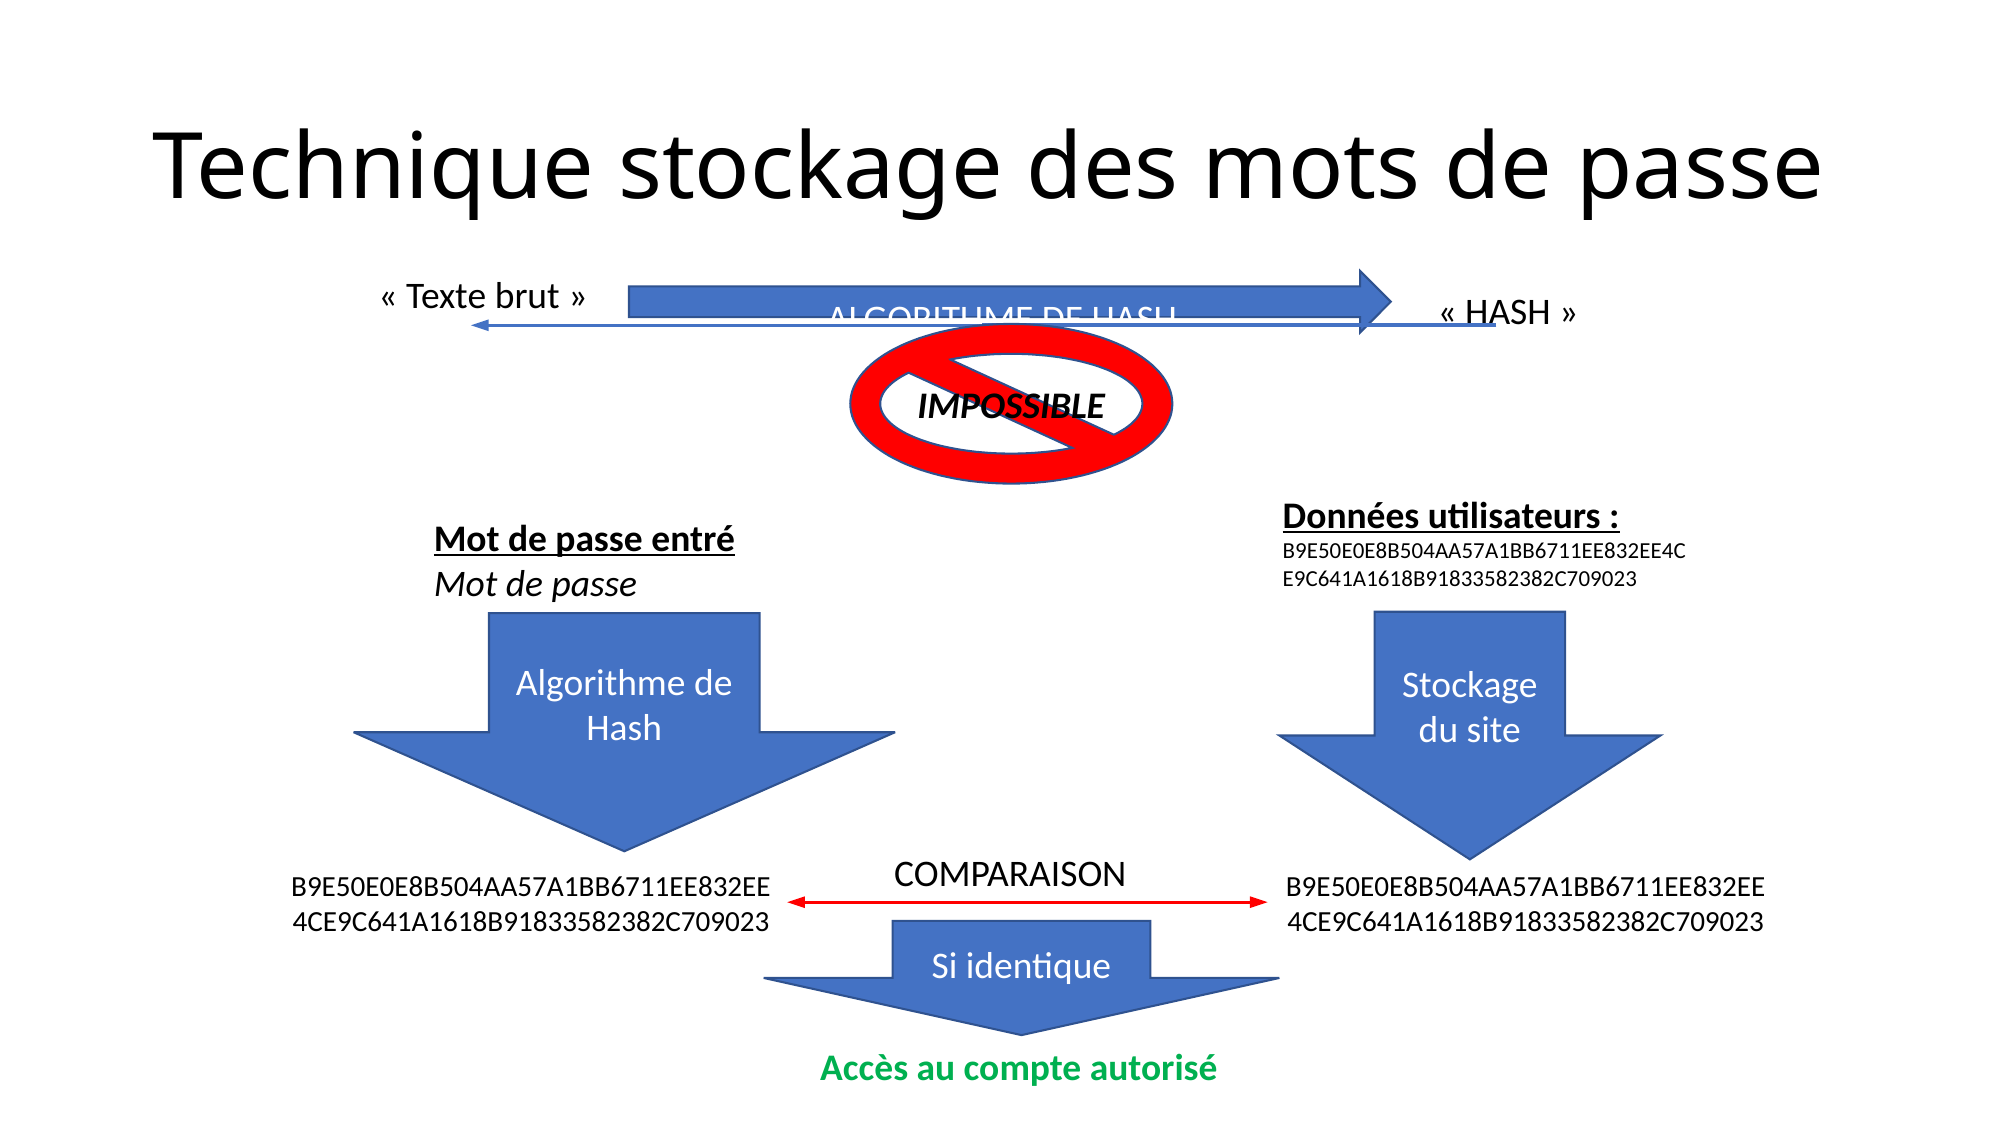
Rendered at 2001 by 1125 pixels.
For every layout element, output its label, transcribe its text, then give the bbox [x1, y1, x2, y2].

text_box B9E50E0E8B504AA57A1BB6711EE832EE4CE9C641A1618B91833582382C709023 [275, 859, 788, 946]
text_box B9E50E0E8B504AA57A1BB6711EE832EE4CE9C641A1618B91833582382C709023 [1267, 859, 1785, 946]
text_box Mot de passe entré Mot de passe [418, 506, 883, 613]
text_box « HASH » [1355, 279, 1661, 341]
text_box Algorithme de Hash [353, 613, 896, 852]
text_box COMPARAISON [810, 841, 1211, 903]
text_box Accès au compte autorisé [787, 1035, 1252, 1096]
text_box ALGORITHME DE HASH [636, 286, 1355, 318]
text_box IMPOSSIBLE [850, 323, 1173, 484]
title Technique stockage des mots de passe [137, 59, 1863, 278]
text_box Données utilisateurs : B9E50E0E8B504AA57A1BB6711EE832EE4CE9C641A1618B91833582382C709023 [1267, 483, 1706, 646]
text_box Stockage du site [1279, 611, 1661, 859]
text_box Si identique [763, 920, 1280, 1035]
text_box « Texte brut » [330, 263, 636, 325]
